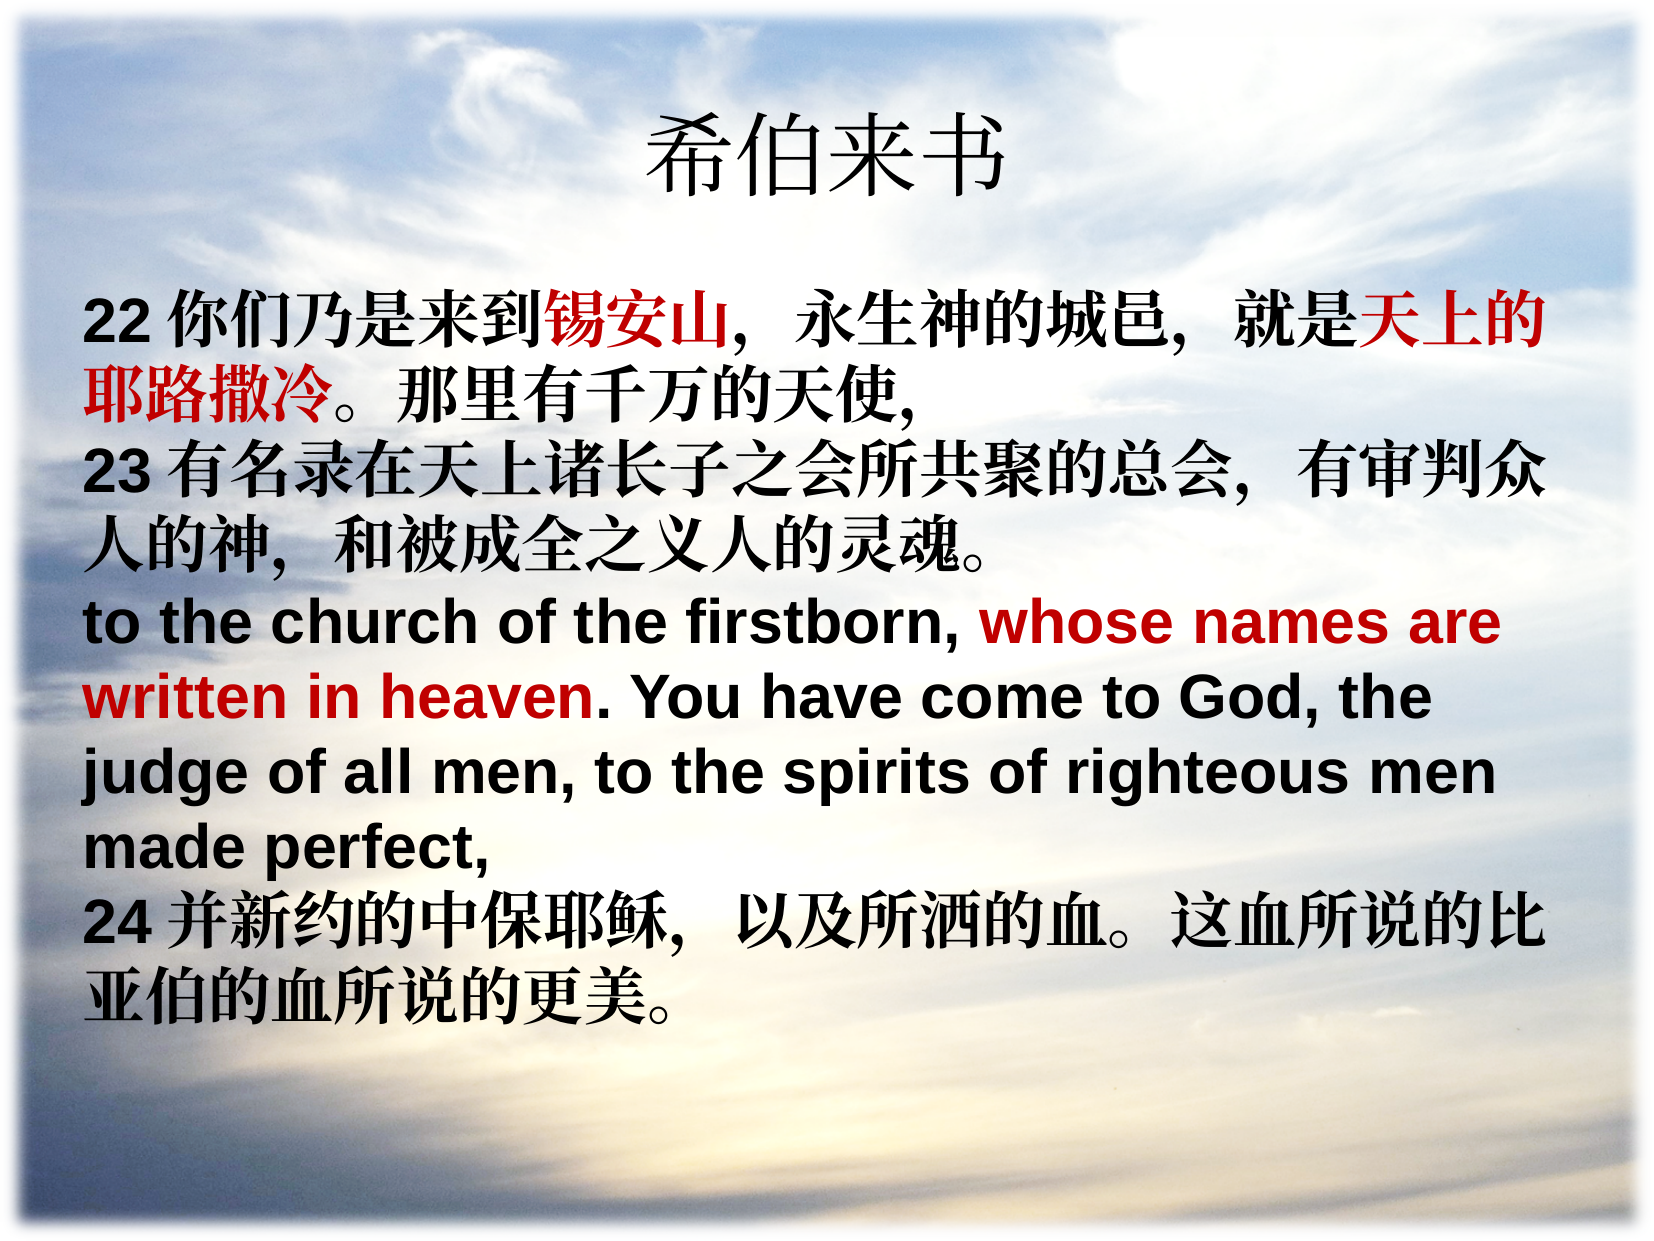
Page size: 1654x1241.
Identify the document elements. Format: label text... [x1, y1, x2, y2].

picture [0, 0, 1654, 1241]
title 希伯来书 [82, 49, 1571, 257]
list 22你们乃是来到锡安山，永生神的城邑，就是天上的耶路撒冷。那里有千万的天使， 23有名录在天上诸长子之会所共聚的总会，有审判众人的神，和被成全之义人的灵魂。 to the church of the firstborn, whose names are written in heaven. You have come to God, the judge of all men, to the spirits of righteous men made perfect, 24并新约的中保耶稣，以及所洒的血。这血所说的比亚伯的血所说的更美。 [82, 279, 1571, 1109]
